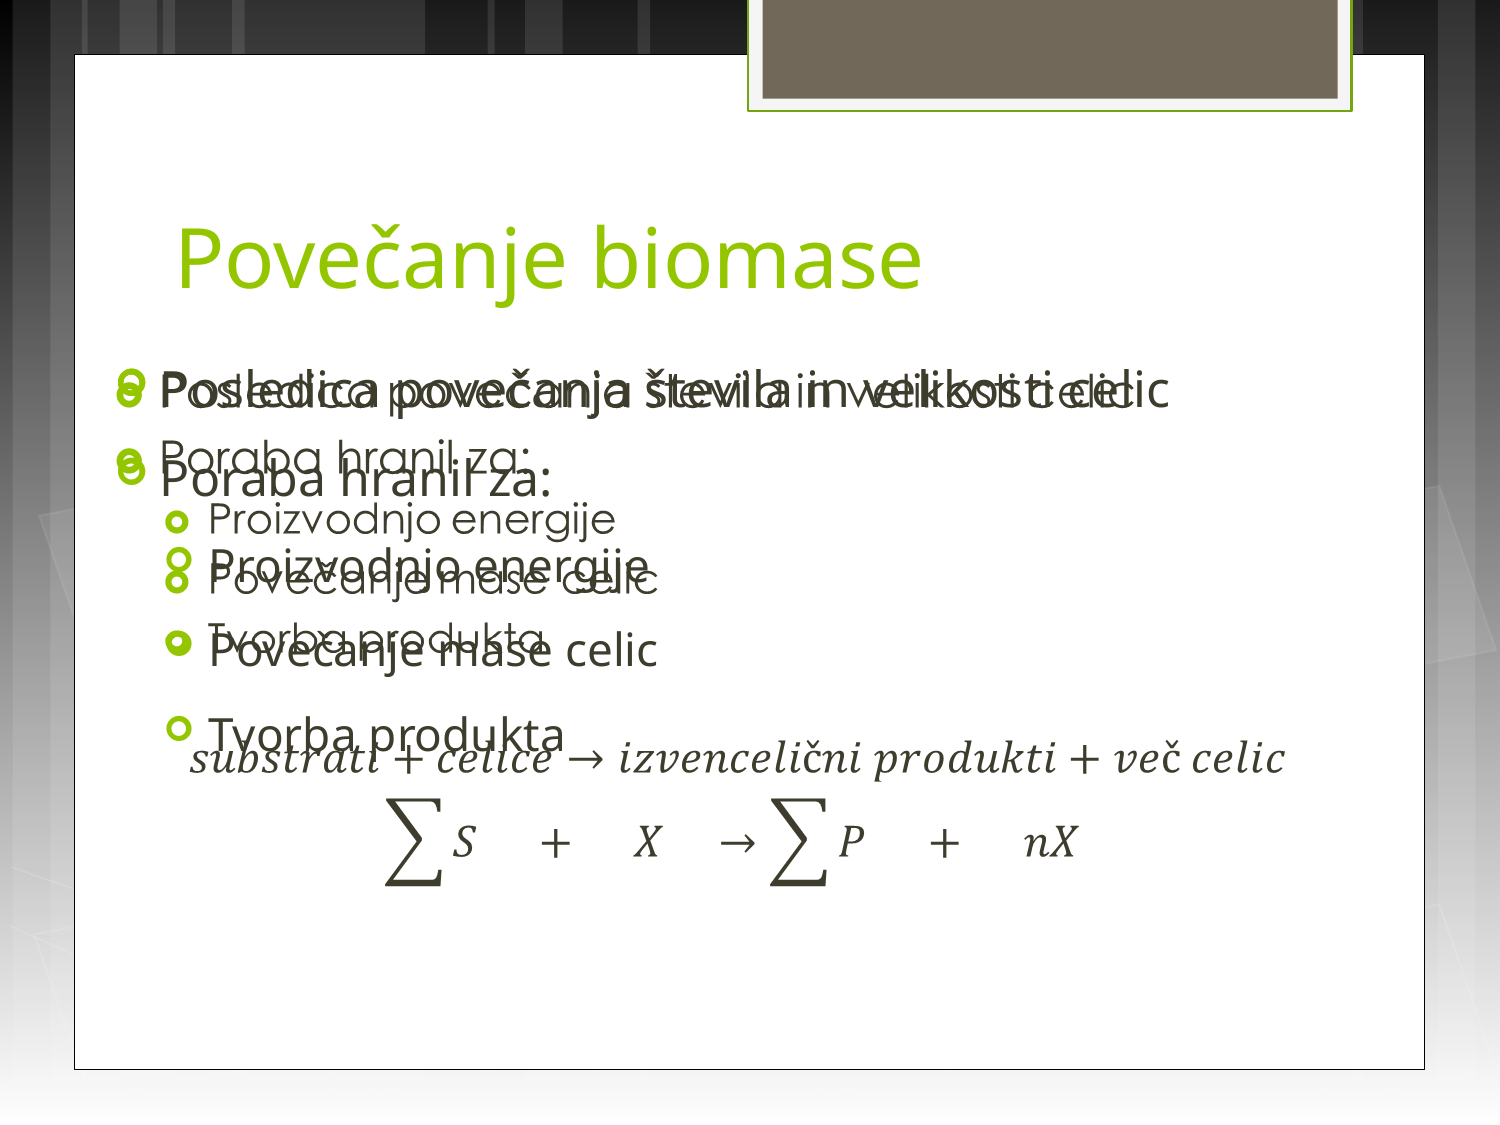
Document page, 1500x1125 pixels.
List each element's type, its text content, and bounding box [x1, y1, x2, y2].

list [88, 349, 1400, 926]
title Povečanje biomase [159, 125, 1312, 313]
